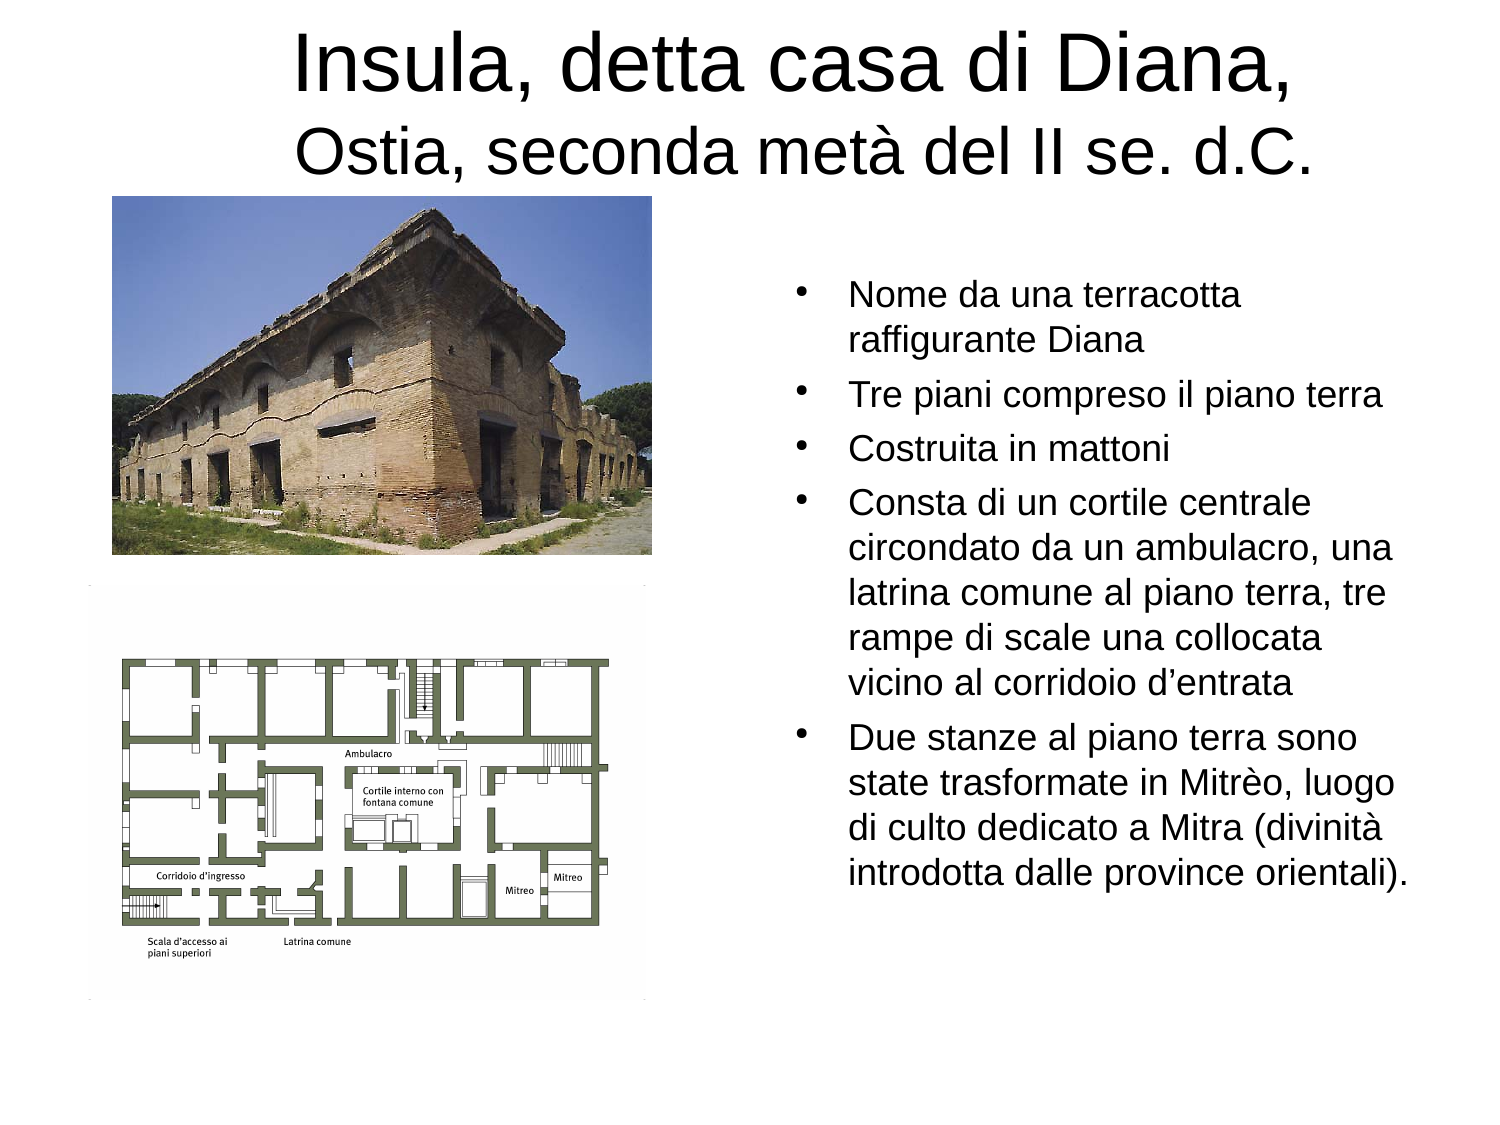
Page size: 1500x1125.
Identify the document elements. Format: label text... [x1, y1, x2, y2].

picture [112, 196, 652, 555]
chart [88, 584, 646, 1000]
title Insula, detta casa di Diana, Ostia, seconda metà del II se. d.C. [75, 0, 1500, 197]
list Nome da una terracotta raffigurante Diana Tre piani compreso il piano terra Costruita in mattoni Consta di un cortile centrale circondato da un ambulacro, una latrina comune al piano terra, tre rampe di scale una collocata vicino al corridoio d’entrata Due stanze al piano terra sono state trasformate in Mitrèo, luogo di culto dedicato a Mitra (divinità introdotta dalle province orientali). [762, 262, 1426, 1000]
